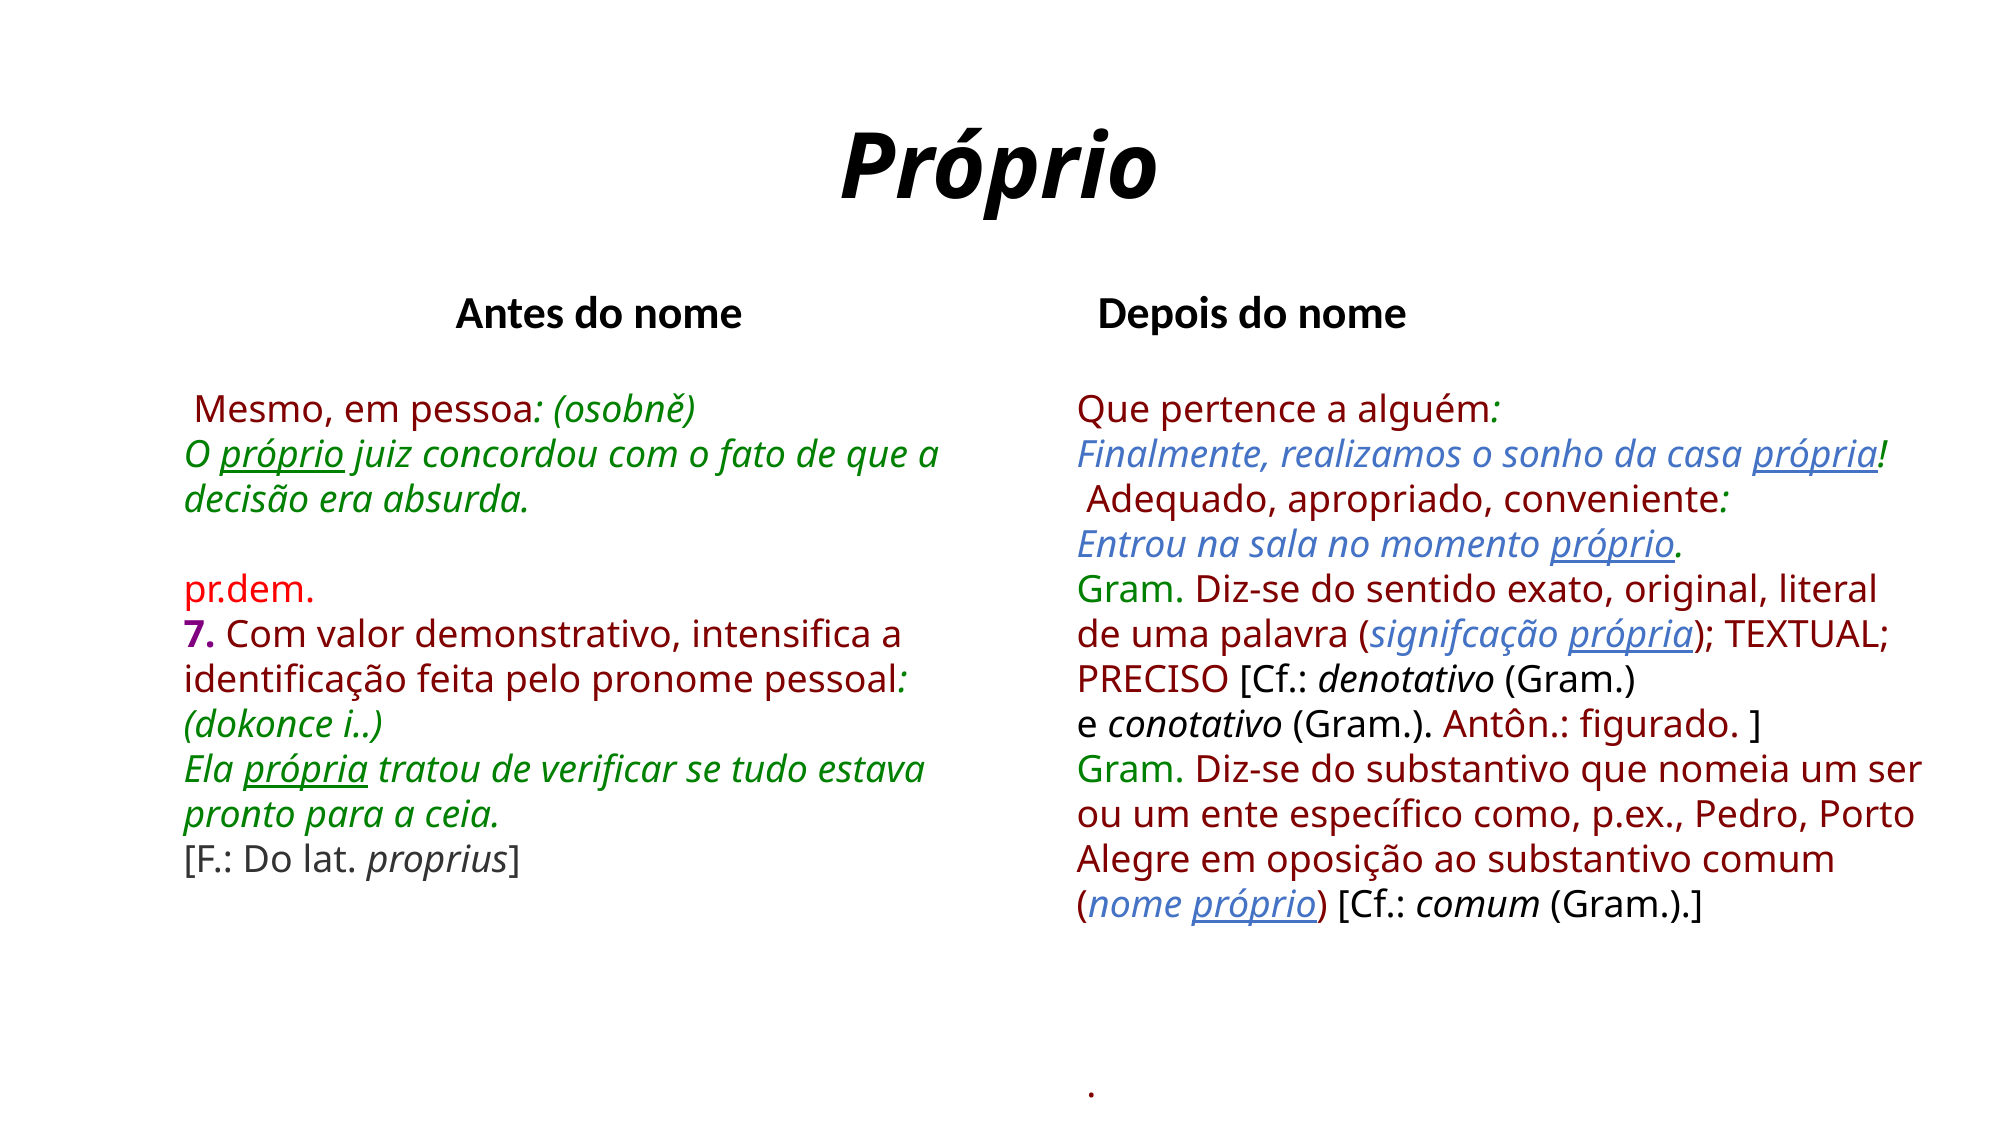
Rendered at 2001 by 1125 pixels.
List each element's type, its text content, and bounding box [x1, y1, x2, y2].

title Próprio [137, 59, 1863, 278]
text_box Mesmo, em pessoa: (osobně) O próprio juiz concordou com o fato de que a decisão era absurda. pr.dem. 7. Com valor demonstrativo, intensifica a identificação feita pelo pronome pessoal: (dokonce i..) Ela própria tratou de verificar se tudo estava pronto para a ceia. [F.: Do lat. proprius] [168, 377, 1061, 938]
text_box Que pertence a alguém: Finalmente, realizamos o sonho da casa própria! Adequado, apropriado, conveniente: Entrou na sala no momento próprio. Gram. Diz-se do sentido exato, original, literal de uma palavra (signifcação própria); TEXTUAL; PRECISO [Cf.: denotativo (Gram.) e conotativo (Gram.). Antôn.: figurado. ] Gram. Diz-se do substantivo que nomeia um ser ou um ente específico como, p.ex., Pedro, Porto Alegre em oposição ao substantivo comum (nome próprio) [Cf.: comum (Gram.).] . [1061, 377, 1943, 1120]
list Depois do nome [1082, 245, 1479, 345]
list Antes do nome [440, 281, 814, 345]
